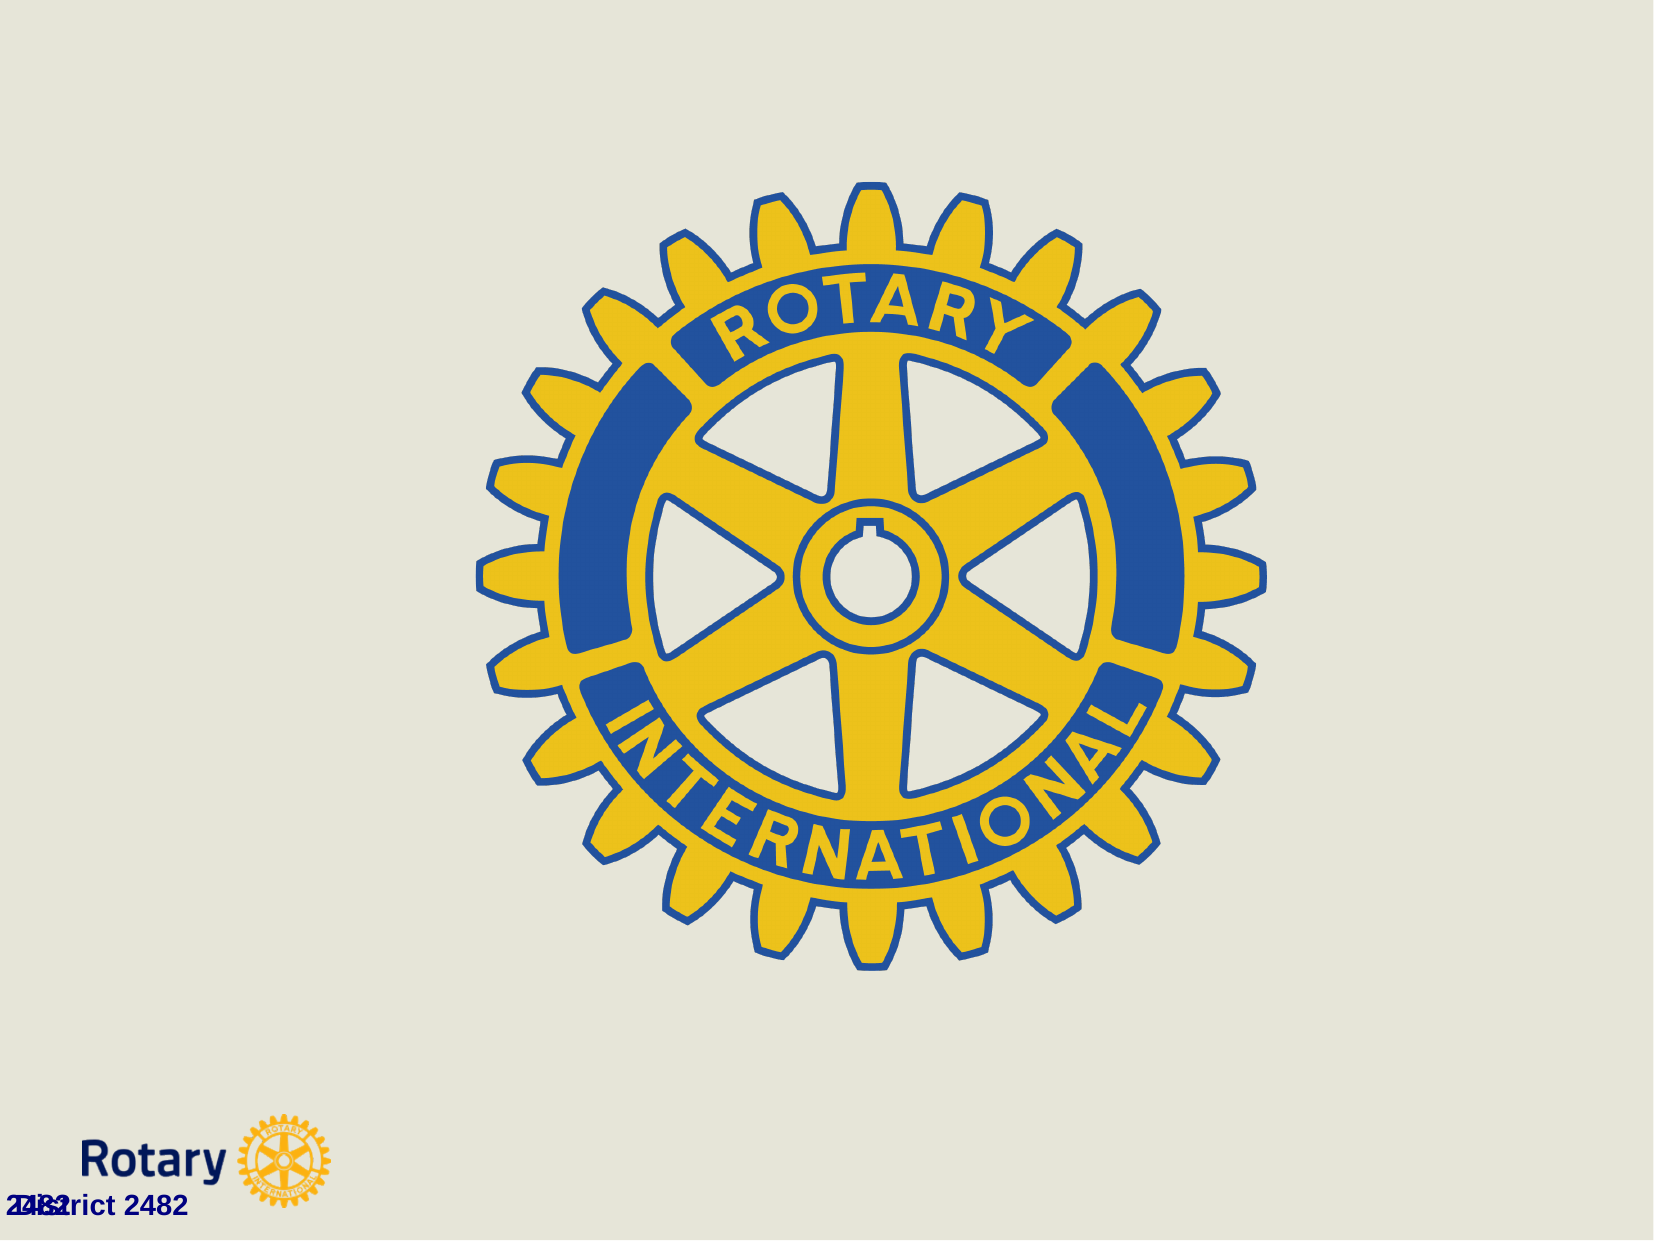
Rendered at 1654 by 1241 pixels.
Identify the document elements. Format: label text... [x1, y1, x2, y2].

text_box District 2482 [0, 1181, 241, 1241]
picture [472, 177, 1270, 975]
